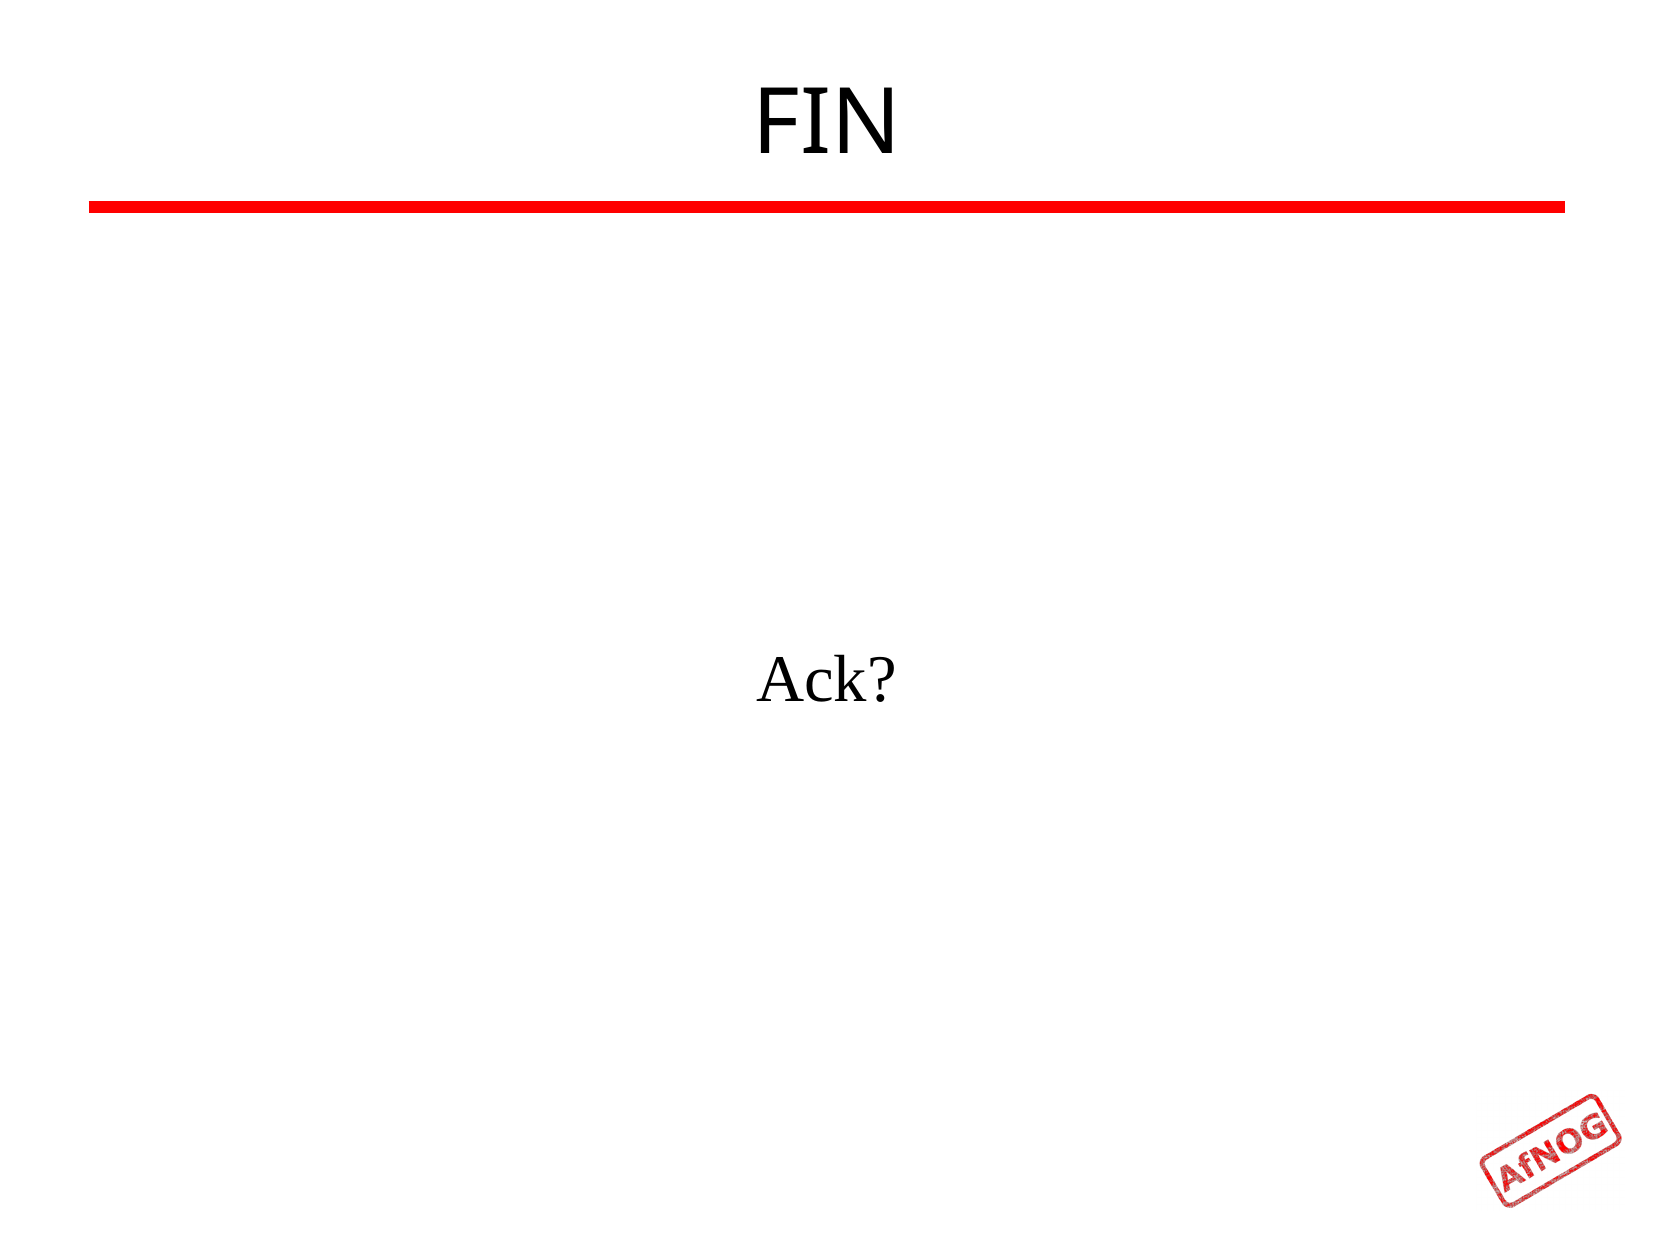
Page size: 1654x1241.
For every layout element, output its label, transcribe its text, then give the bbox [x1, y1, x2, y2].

picture [1476, 1090, 1625, 1211]
title FIN [88, 29, 1565, 207]
subtitle Ack? [82, 243, 1571, 1115]
